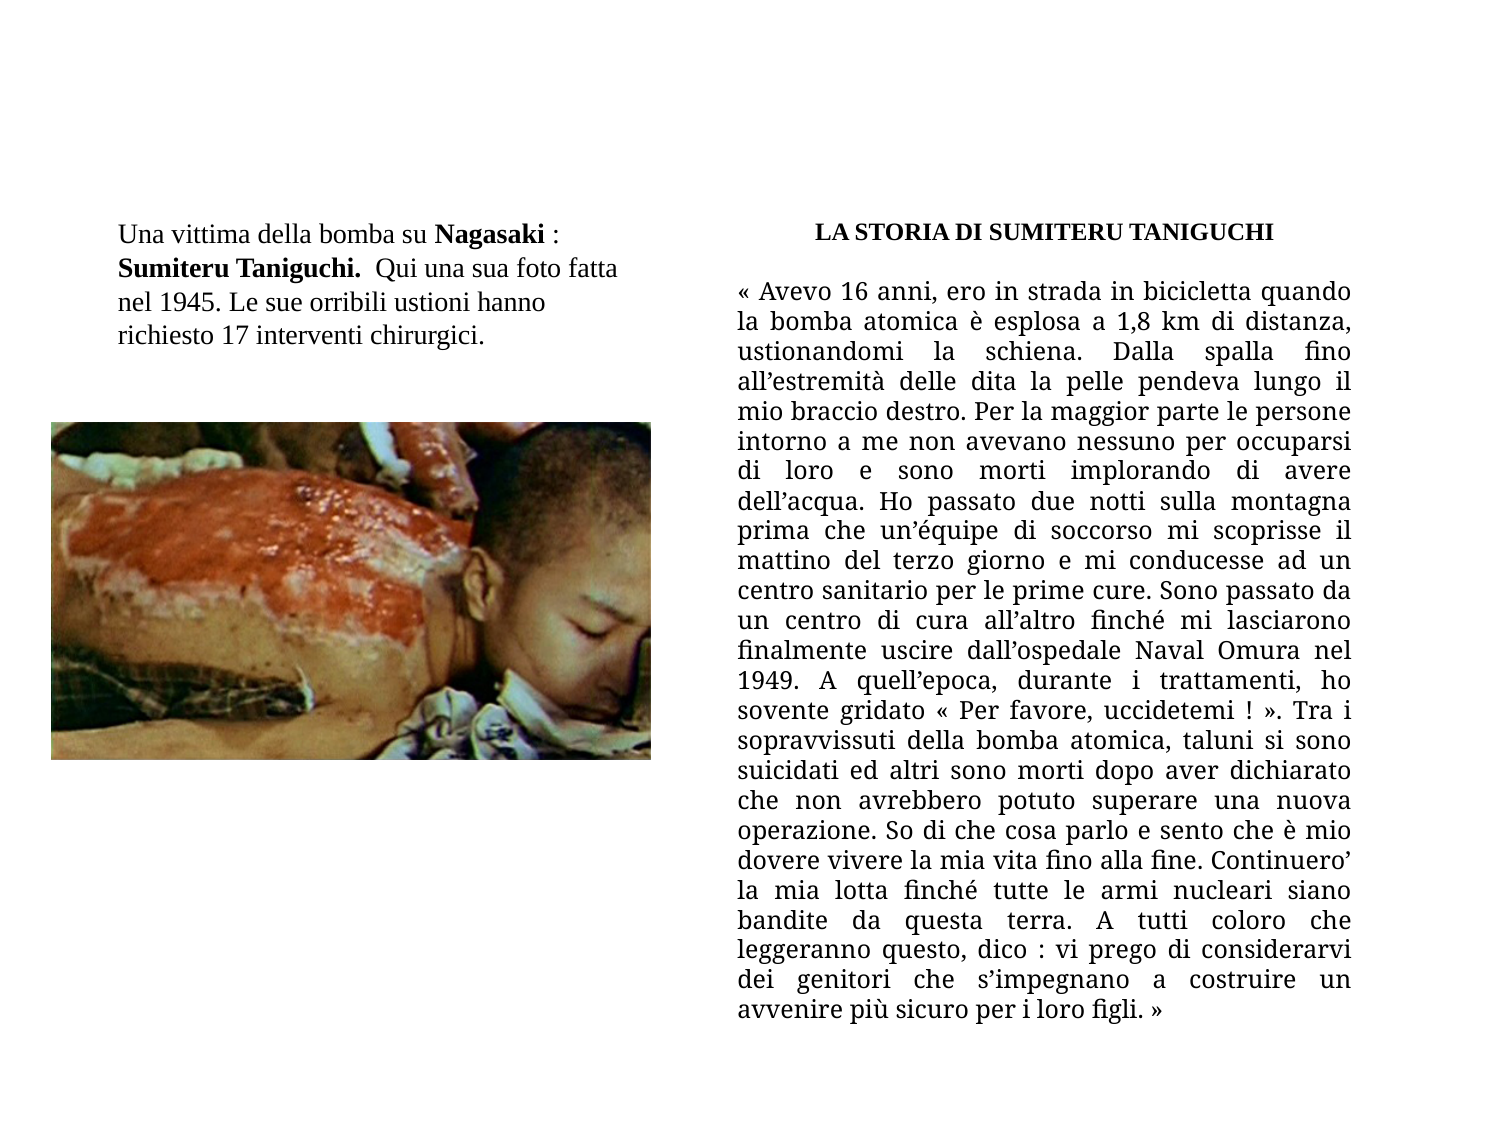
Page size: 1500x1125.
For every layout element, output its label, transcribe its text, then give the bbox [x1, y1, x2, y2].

text_box LA STORIA DI SUMITERU TANIGUCHI « Avevo 16 anni, ero in strada in bicicletta quando la bomba atomica è esplosa a 1,8 km di distanza, ustionandomi la schiena. Dalla spalla fino all’estremità delle dita la pelle pendeva lungo il mio braccio destro. Per la maggior parte le persone intorno a me non avevano nessuno per occuparsi di loro e sono morti implorando di avere dell’acqua. Ho passato due notti sulla montagna prima che un’équipe di soccorso mi scoprisse il mattino del terzo giorno e mi conducesse ad un centro sanitario per le prime cure. Sono passato da un centro di cura all’altro finché mi lasciarono finalmente uscire dall’ospedale Naval Omura nel 1949. A quell’epoca, durante i trattamenti, ho sovente gridato « Per favore, uccidetemi ! ». Tra i sopravvissuti della bomba atomica, taluni si sono suicidati ed altri sono morti dopo aver dichiarato che non avrebbero potuto superare una nuova operazione. So di che cosa parlo e sento che è mio dovere vivere la mia vita fino alla fine. Continuero’ la mia lotta finché tutte le armi nucleari siano bandite da questa terra. A tutti coloro che leggeranno questo, dico : vi prego di considerarvi dei genitori che s’impegnano a costruire un avvenire più sicuro per i loro figli. » [722, 208, 1368, 1032]
text_box Una vittima della bomba su Nagasaki : Sumiteru Taniguchi. Qui una sua foto fatta nel 1945. Le sue orribili ustioni hanno richiesto 17 interventi chirurgici. [103, 208, 651, 358]
picture [51, 422, 651, 761]
